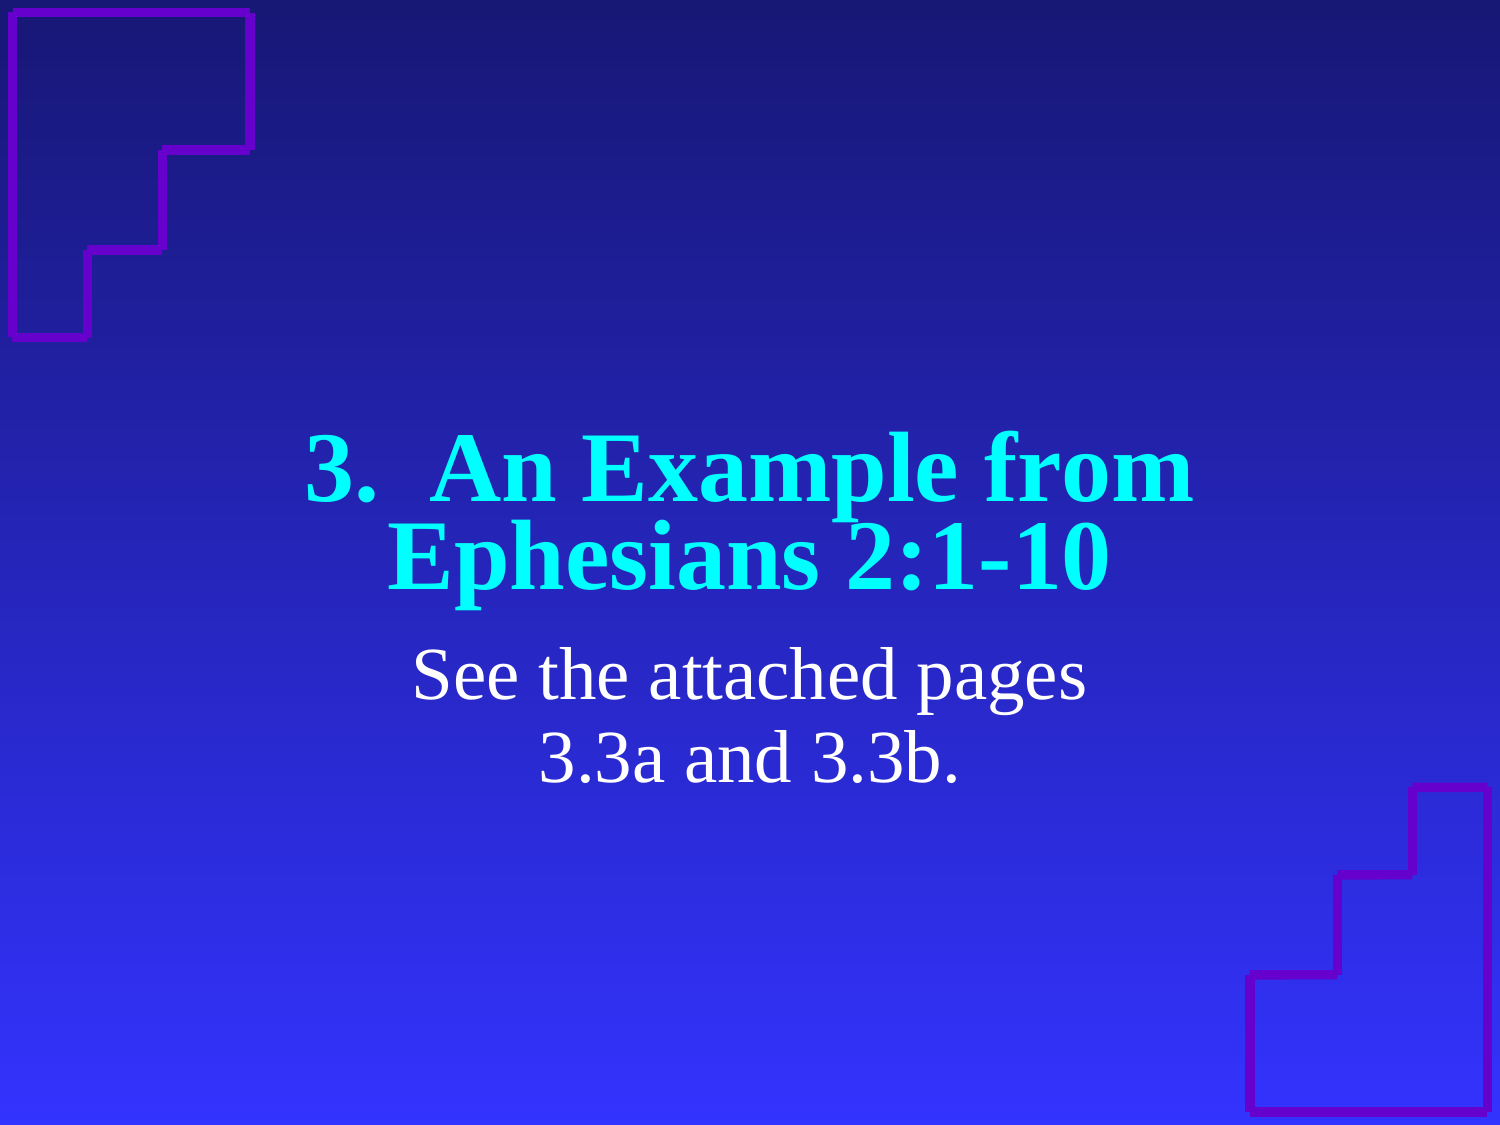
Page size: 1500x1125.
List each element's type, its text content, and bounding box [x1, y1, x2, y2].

title 3. An Example from Ephesians 2:1-10 [112, 411, 1388, 626]
subtitle See the attached pages 3.3a and 3.3b. [225, 624, 1276, 838]
